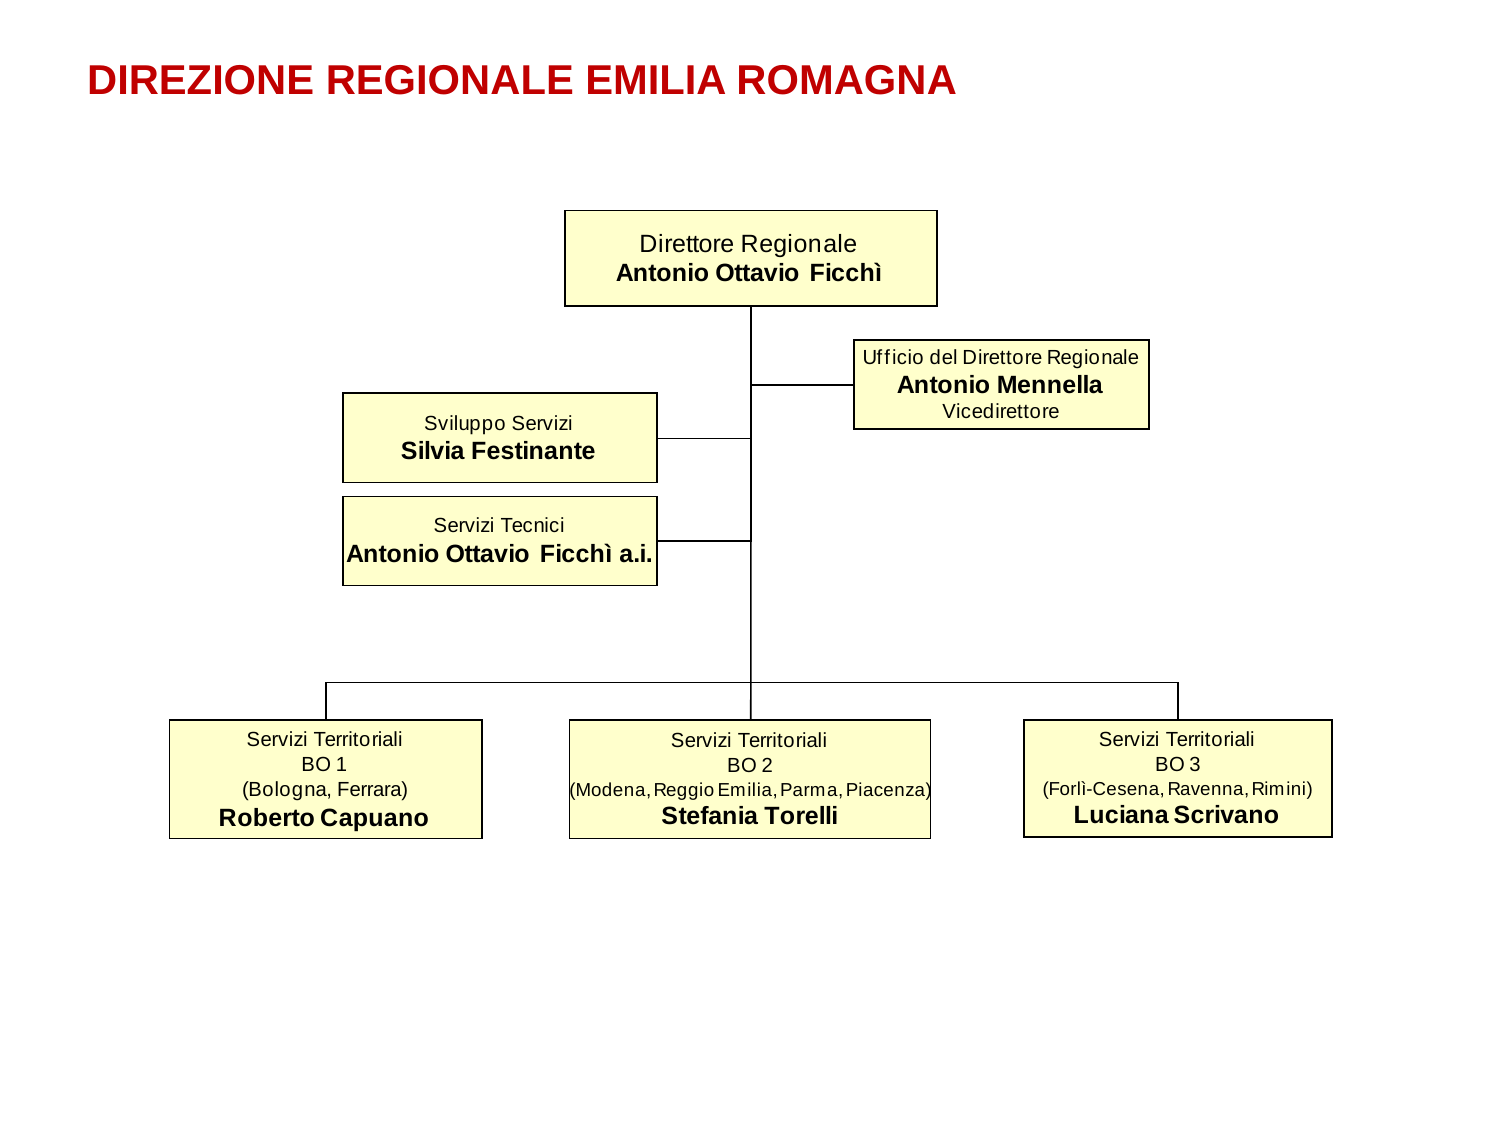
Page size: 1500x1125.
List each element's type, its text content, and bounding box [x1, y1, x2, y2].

title DIREZIONE REGIONALE EMILIA ROMAGNA [72, 45, 1462, 128]
picture [167, 208, 1333, 840]
